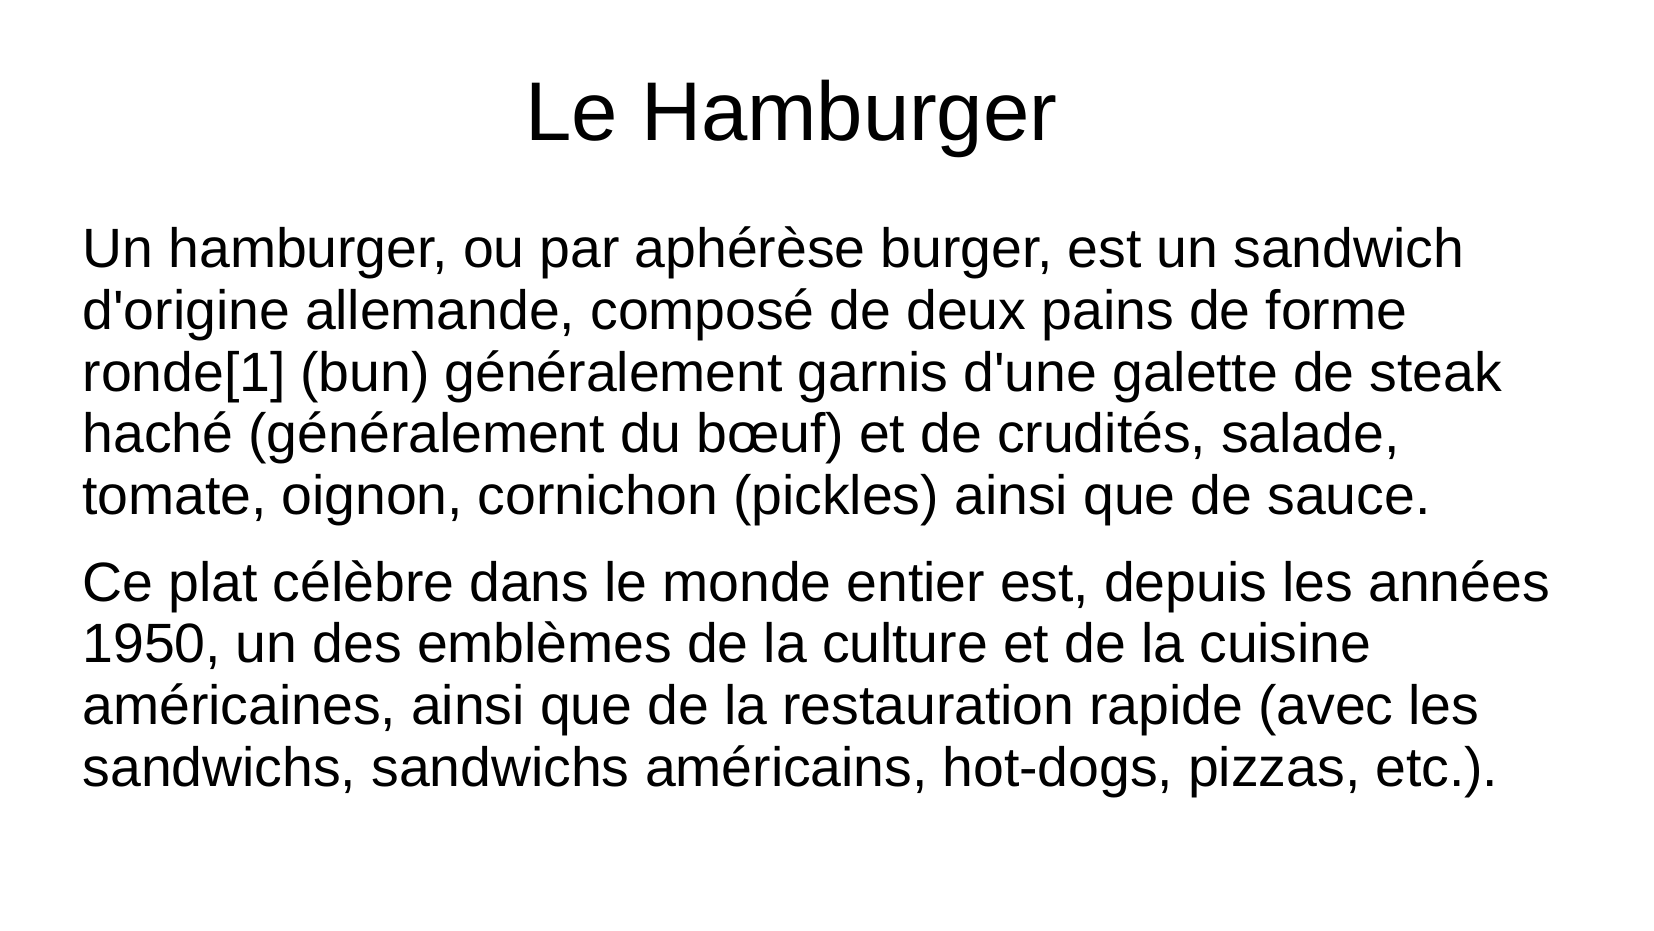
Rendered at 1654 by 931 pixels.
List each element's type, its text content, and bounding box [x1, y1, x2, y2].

title Le Hamburger [59, 33, 1548, 189]
list Un hamburger, ou par aphérèse burger, est un sandwich d'origine allemande, composé de deux pains de forme ronde[1] (bun) généralement garnis d'une galette de steak haché (généralement du bœuf) et de crudités, salade, tomate, oignon, cornichon (pickles) ainsi que de sauce. Ce plat célèbre dans le monde entier est, depuis les années 1950, un des emblèmes de la culture et de la cuisine américaines, ainsi que de la restauration rapide (avec les sandwichs, sandwichs américains, hot-dogs, pizzas, etc.). [82, 217, 1571, 863]
